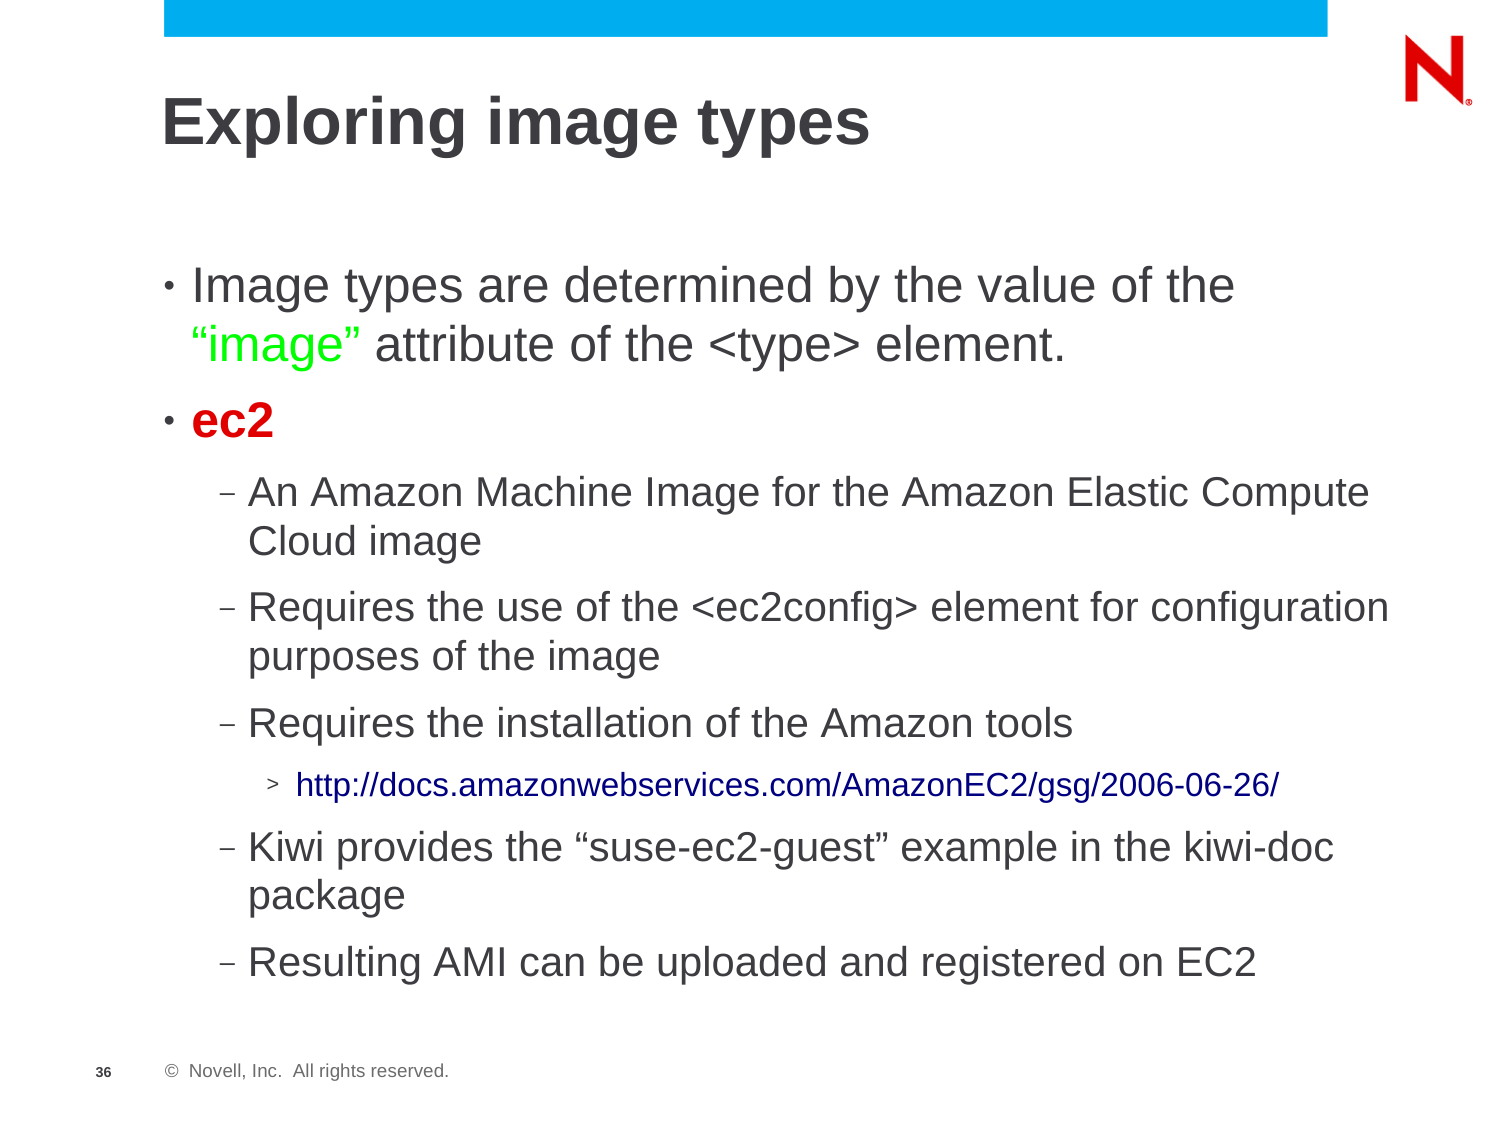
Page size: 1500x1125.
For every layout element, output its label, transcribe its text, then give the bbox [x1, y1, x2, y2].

list Image types are determined by the value of the “image” attribute of the <type> element. ec2 An Amazon Machine Image for the Amazon Elastic Compute Cloud image Requires the use of the <ec2config> element for configuration purposes of the image Requires the installation of the Amazon tools http://docs.amazonwebservices.com/AmazonEC2/gsg/2006-06-26/ Kiwi provides the “suse-ec2-guest” example in the kiwi-doc package Resulting AMI can be uploaded and registered on EC2 [163, 254, 1404, 986]
picture [1403, 32, 1473, 107]
title Exploring image types [161, 41, 1383, 205]
